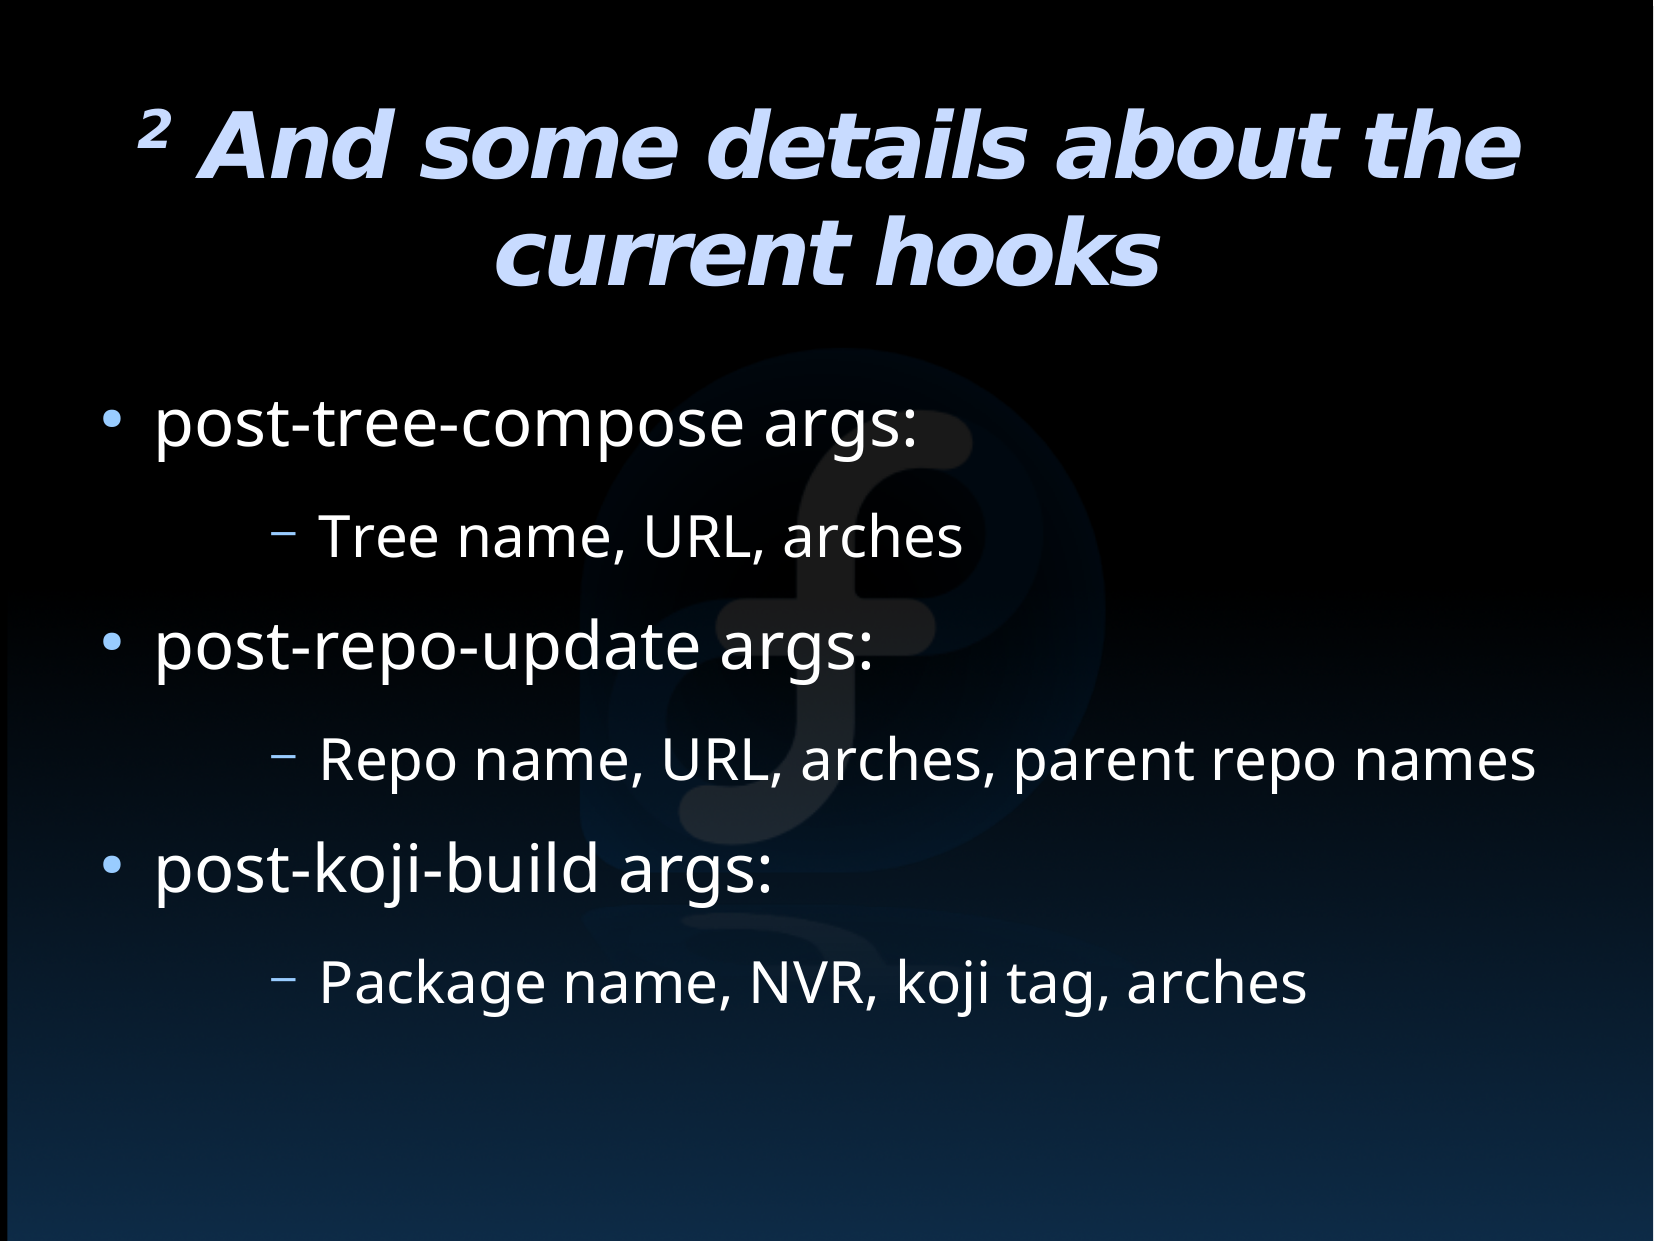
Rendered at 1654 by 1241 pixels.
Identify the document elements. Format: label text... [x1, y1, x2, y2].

title Coming Soon..ish [82, 374, 1571, 378]
picture [7, 6, 1654, 1241]
